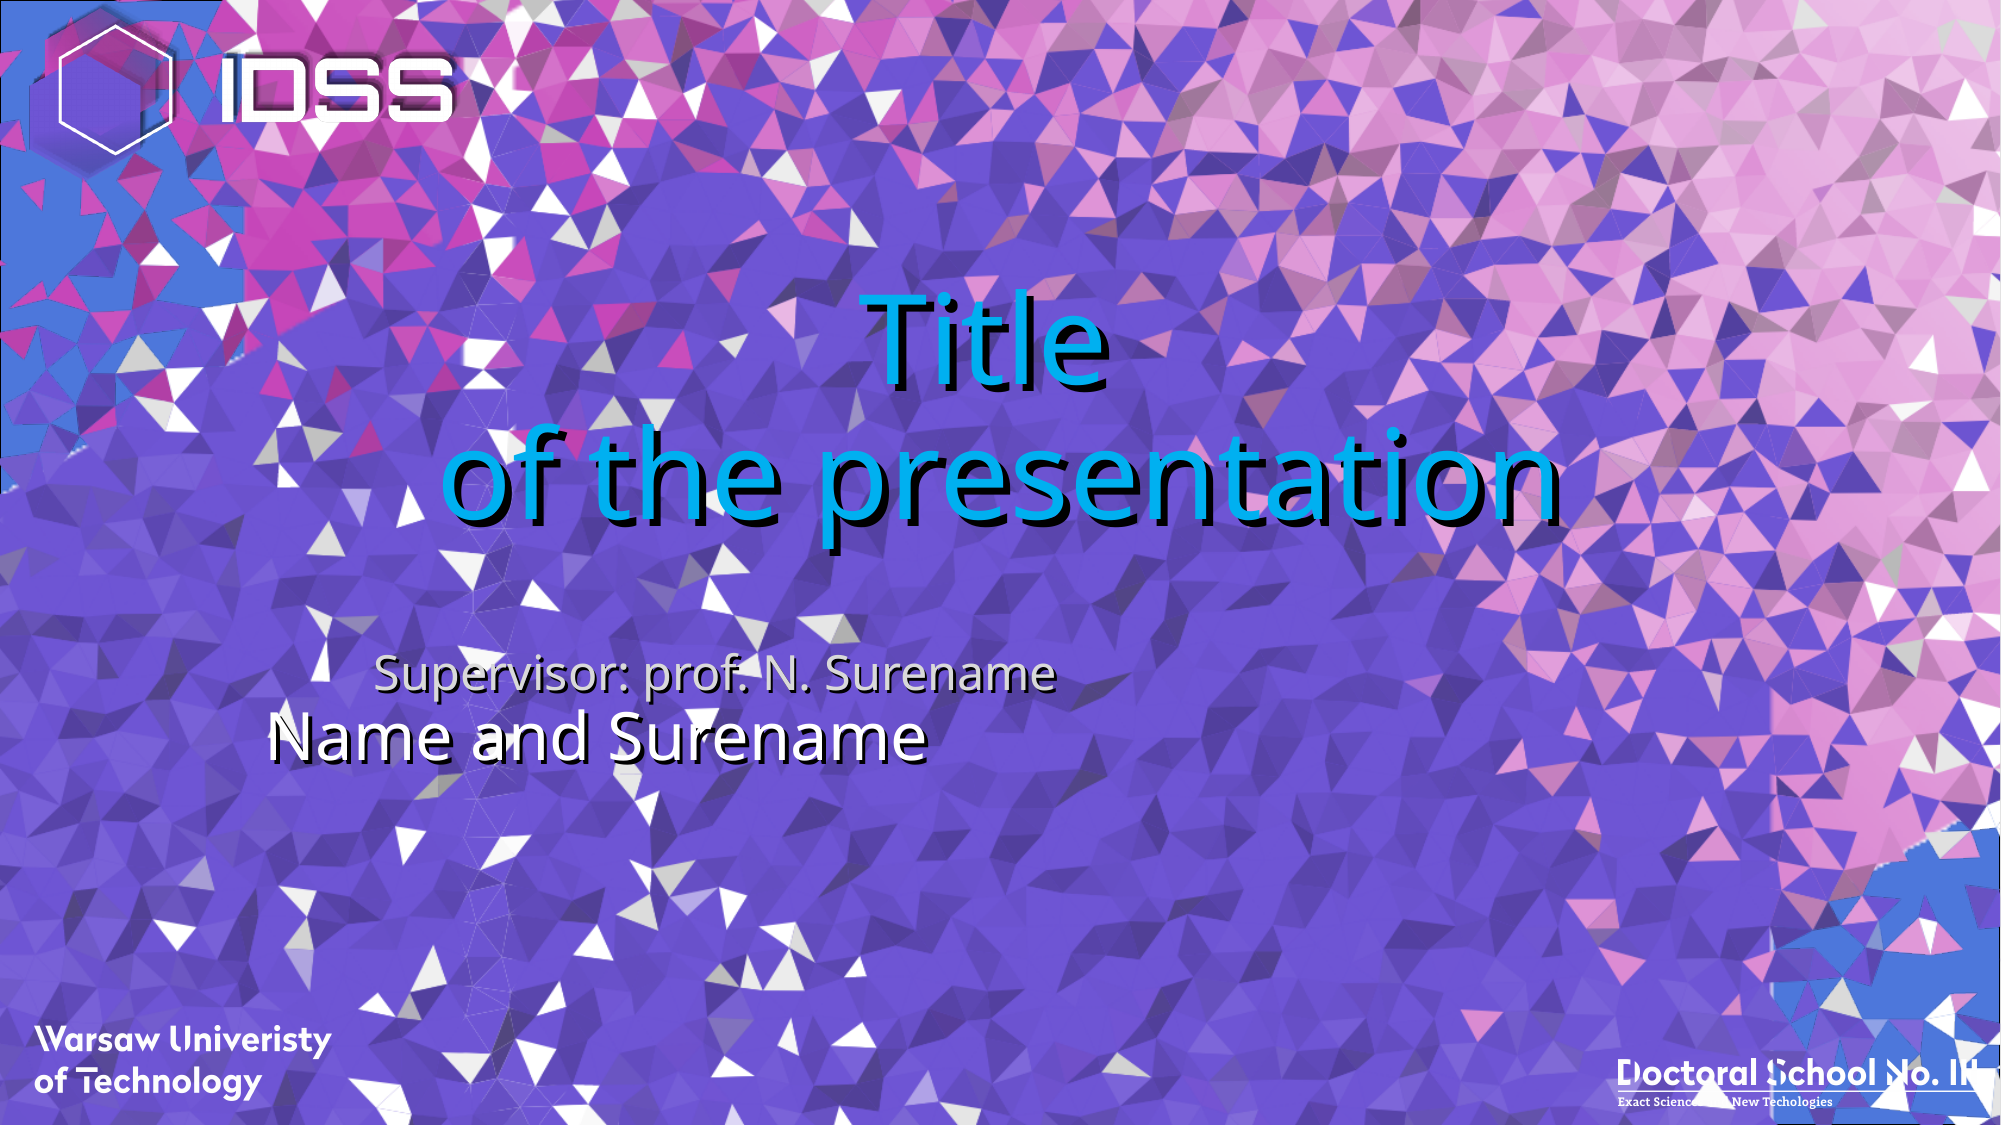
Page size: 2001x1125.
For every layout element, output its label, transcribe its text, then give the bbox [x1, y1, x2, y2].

subtitle Name and Surename [249, 641, 1750, 783]
list Supervisor: prof. N. Surename [988, 827, 1750, 941]
title Title of the presentation [0, 184, 2000, 639]
